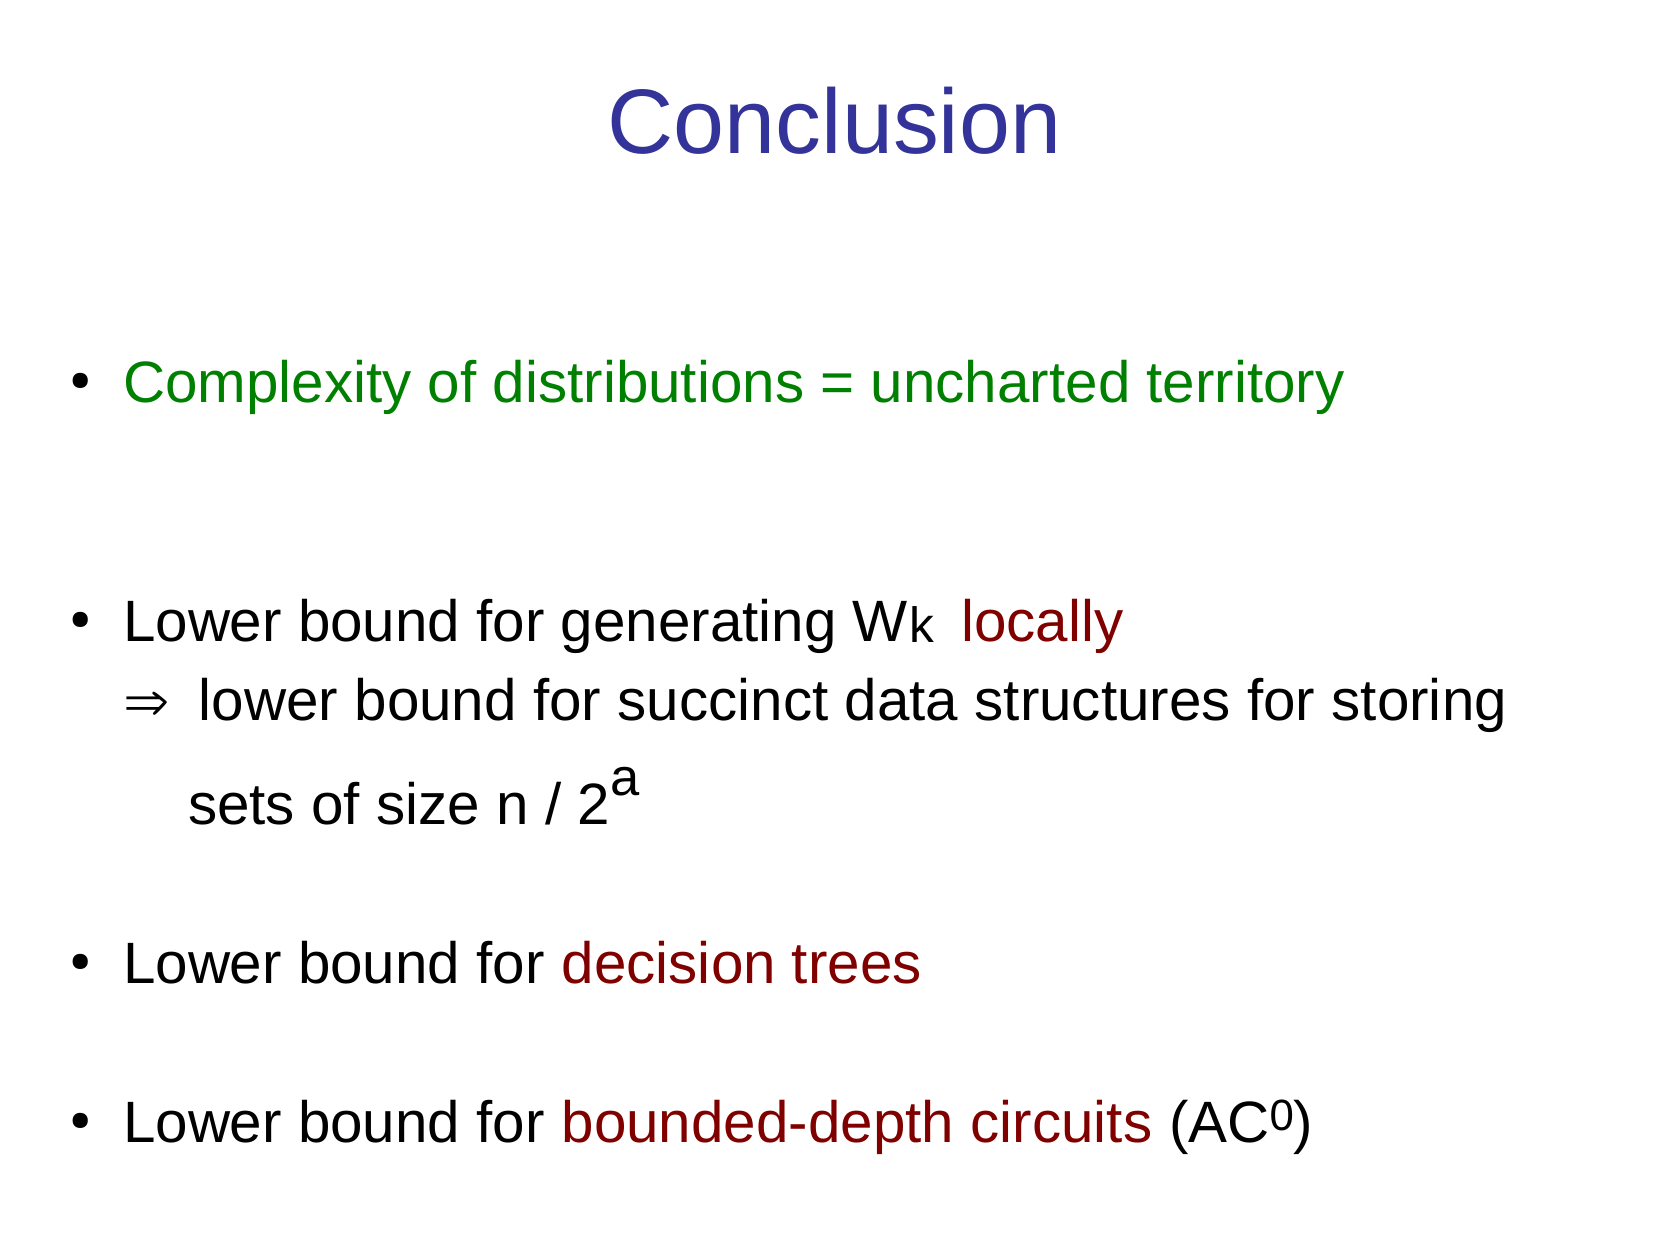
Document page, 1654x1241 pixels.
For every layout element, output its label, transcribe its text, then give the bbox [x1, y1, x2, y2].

list Complexity of distributions = uncharted territory Lower bound for generating Wk locally  lower bound for succinct data structures for storing sets of size n / 2a Lower bound for decision trees Lower bound for bounded-depth circuits (AC0) [37, 262, 1654, 1238]
title Conclusion [131, 18, 1538, 226]
